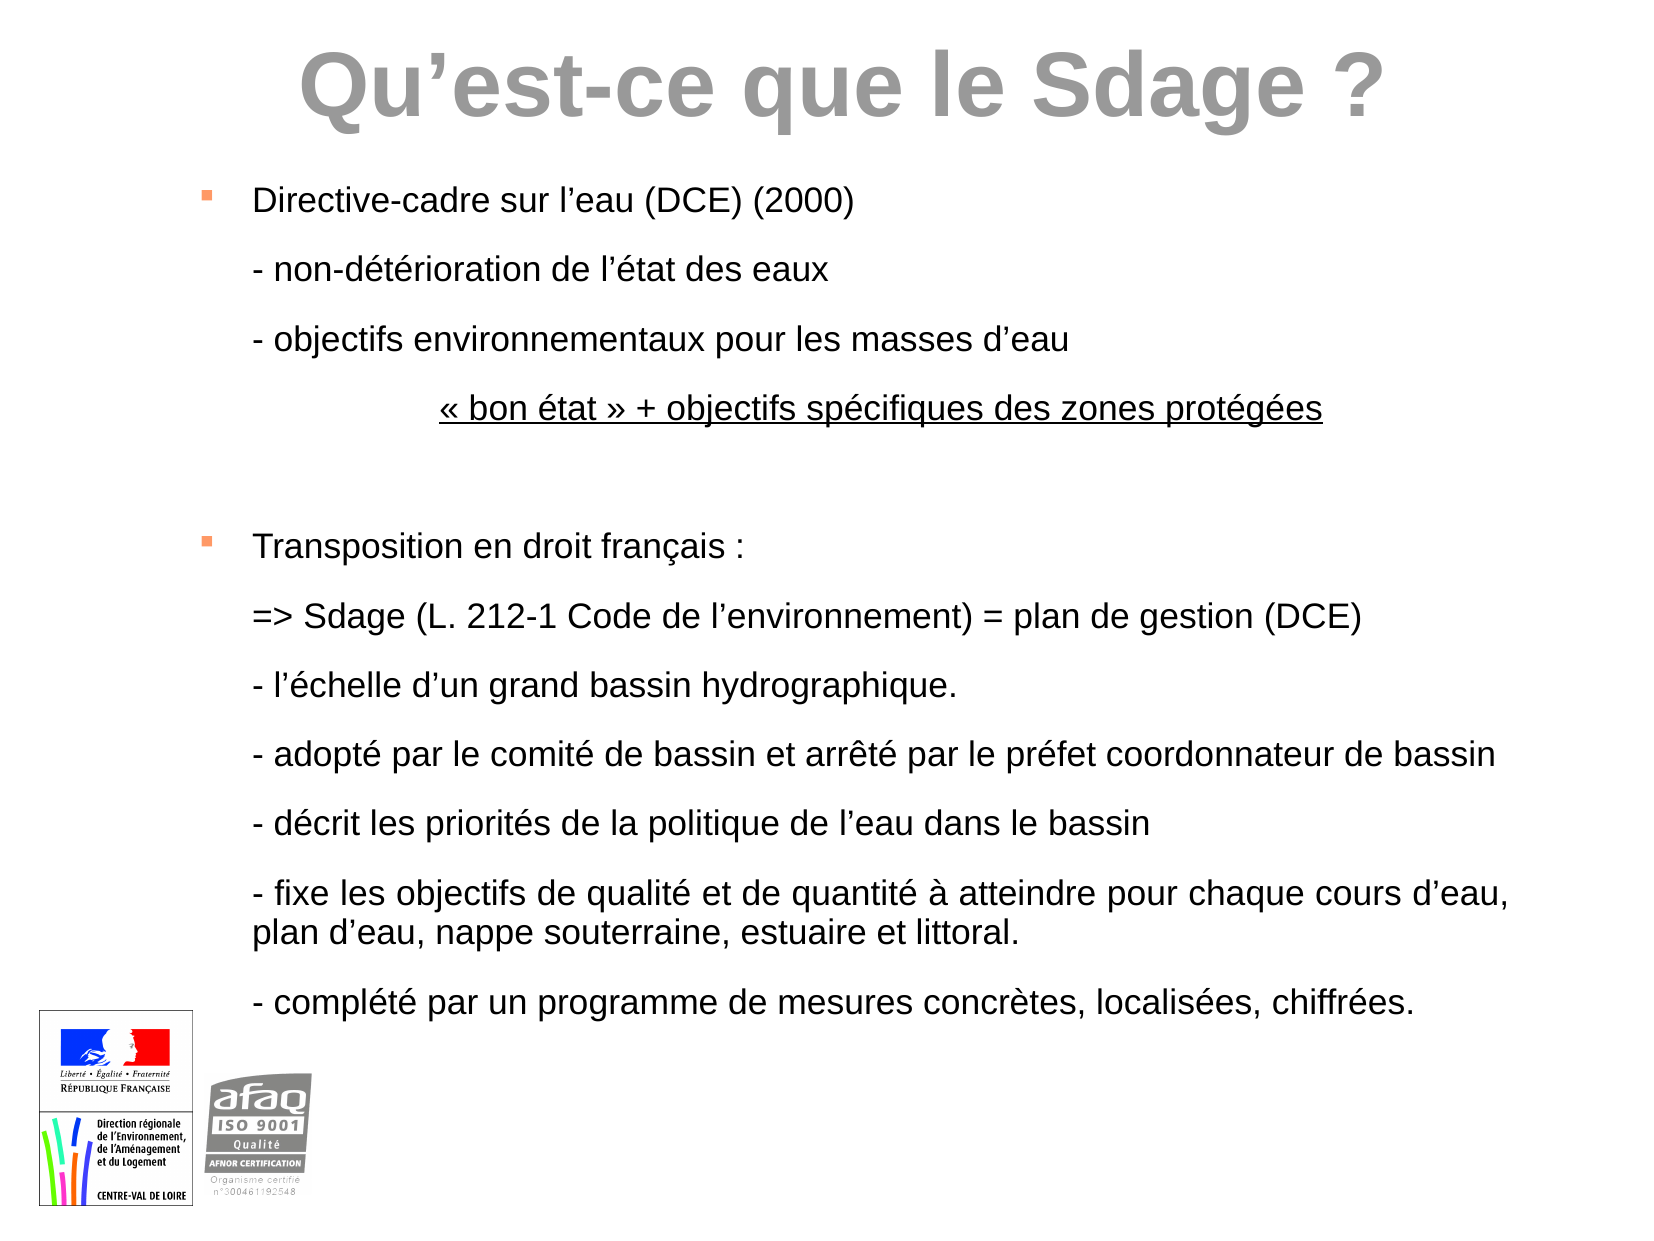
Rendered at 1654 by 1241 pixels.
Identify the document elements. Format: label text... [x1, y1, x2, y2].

title Qu’est-ce que le Sdage ? [126, 8, 1562, 162]
list Directive-cadre sur l’eau (DCE) (2000) - non-détérioration de l’état des eaux - objectifs environnementaux pour les masses d’eau « bon état » + objectifs spécifiques des zones protégées Transposition en droit français : => Sdage (L. 212-1 Code de l’environnement) = plan de gestion (DCE) - l’échelle d’un grand bassin hydrographique. - adopté par le comité de bassin et arrêté par le préfet coordonnateur de bassin - décrit les priorités de la politique de l’eau dans le bassin - fixe les objectifs de qualité et de quantité à atteindre pour chaque cours d’eau, plan d’eau, nappe souterraine, estuaire et littoral. - complété par un programme de mesures concrètes, localisées, chiffrées. [181, 180, 1511, 1241]
picture [39, 1010, 181, 1206]
